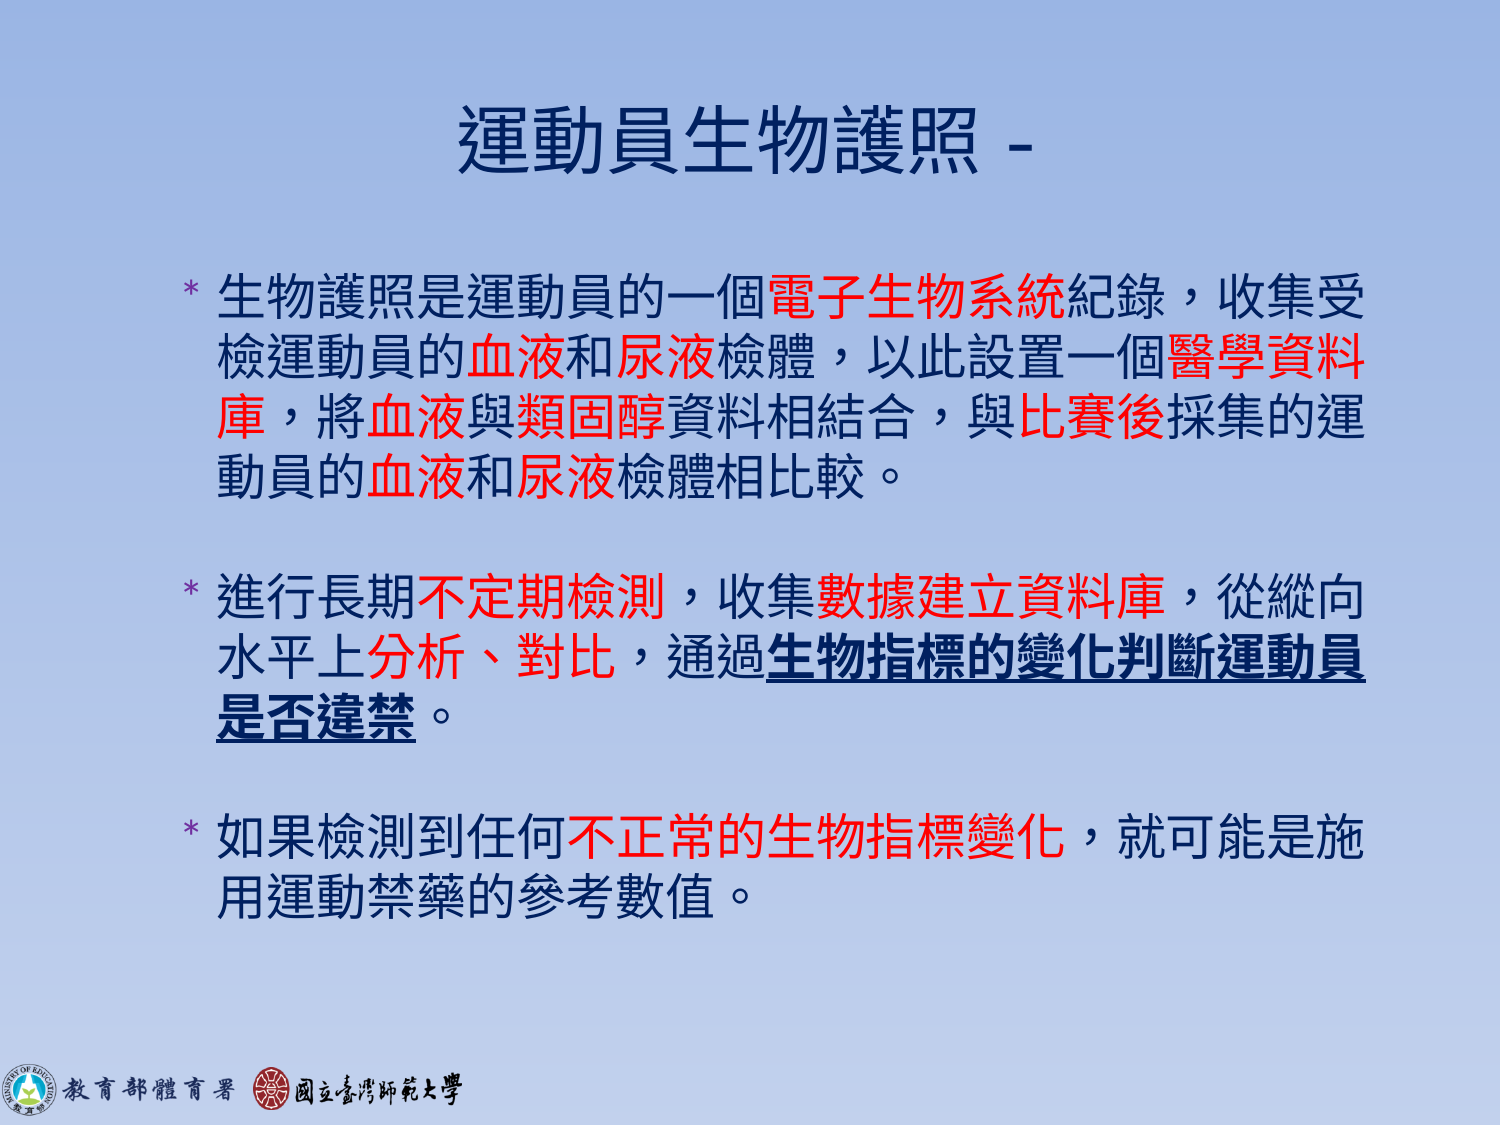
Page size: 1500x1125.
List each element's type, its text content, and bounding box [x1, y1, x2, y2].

text_box *生物護照是運動員的一個電子生物系統紀錄，收集受 檢運動員的血液和尿液檢體，以此設置一個醫學資料 庫，將血液與類固醇資料相結合，與比賽後採集的運 動員的血液和尿液檢體相比較。 *進行長期不定期檢測，收集數據建立資料庫，從縱向 水平上分析、對比，通過生物指標的變化判斷運動員 是否違禁。 *如果檢測到任何不正常的生物指標變化，就可能是施 用運動禁藥的參考數值。 [164, 258, 1406, 933]
title 運動員生物護照- [75, 45, 1426, 233]
